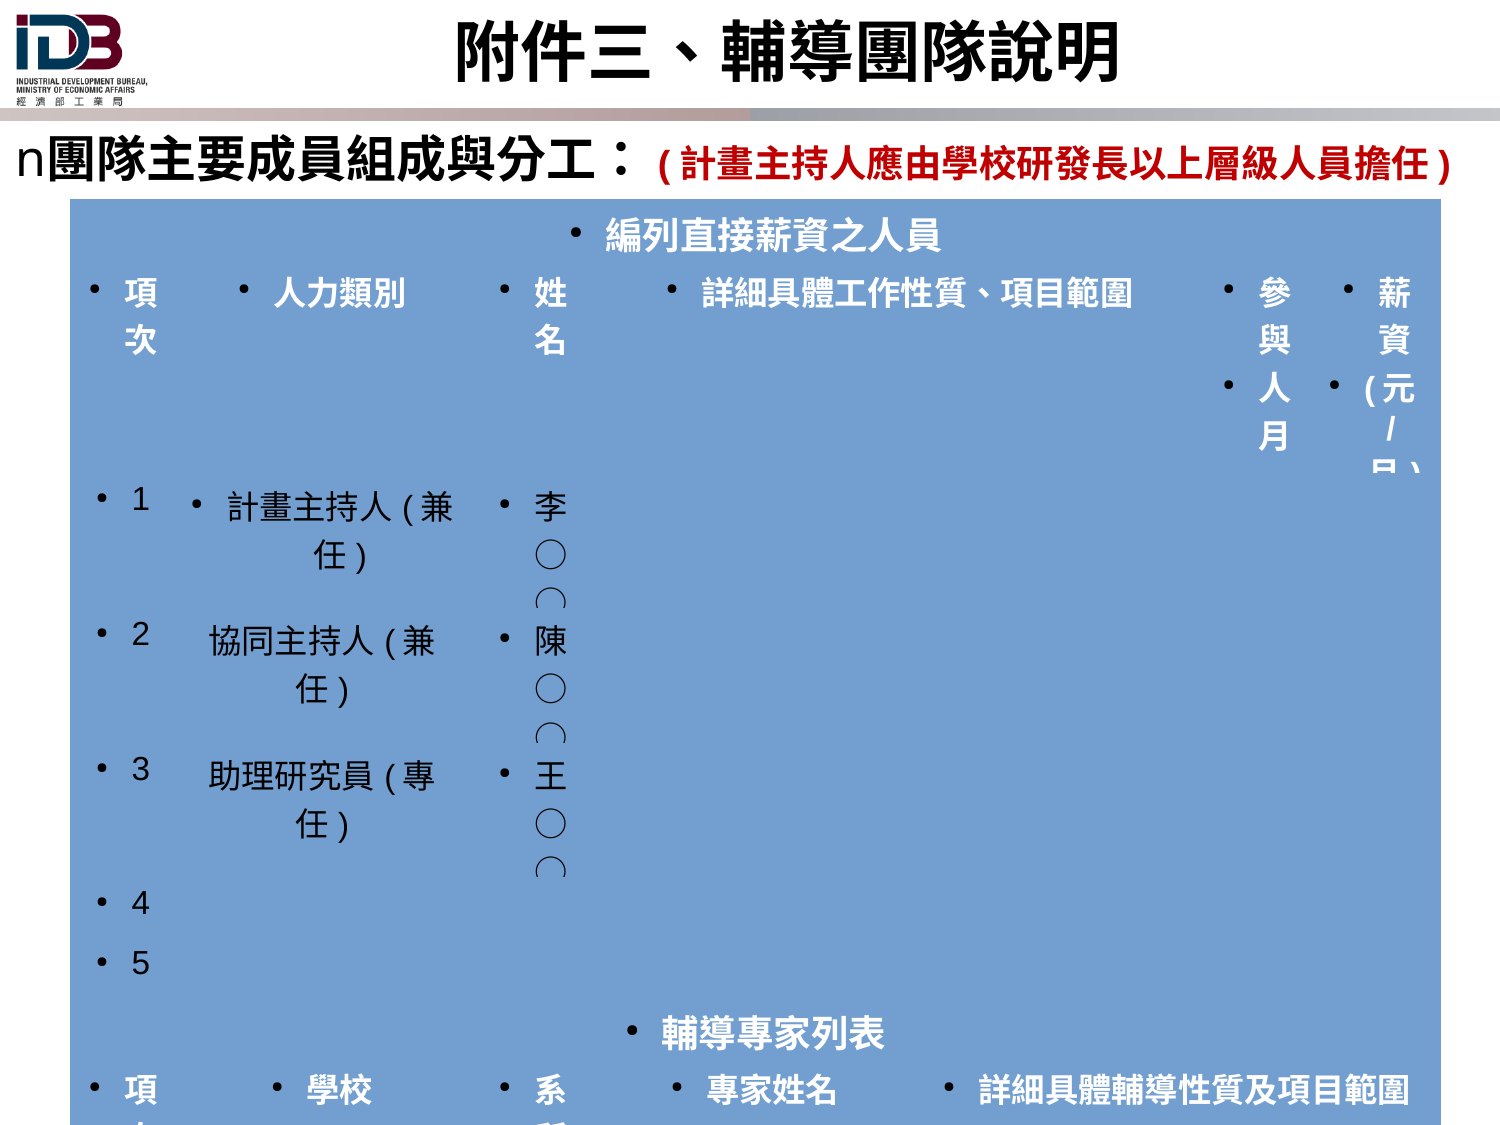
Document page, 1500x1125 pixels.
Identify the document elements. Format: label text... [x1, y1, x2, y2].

table_cell [598, 877, 1202, 937]
table_cell 1 [70, 473, 176, 608]
table_cell [598, 937, 1202, 997]
text_box 團隊主要成員組成與分工：(計畫主持人應由學校研發長以上層級人員擔任) [0, 117, 1500, 195]
table_cell [1313, 877, 1441, 937]
table_cell [176, 877, 469, 937]
table_header 編列直接薪資之人員 [70, 199, 1441, 259]
table_cell [1202, 473, 1313, 608]
table_cell 項次 [70, 259, 176, 473]
table_cell [598, 608, 1202, 743]
table_cell 姓名 [469, 259, 598, 473]
table_cell 項次 [70, 1057, 176, 1125]
table_cell 助理研究員(專任) [176, 743, 469, 877]
table_cell [176, 937, 469, 997]
table_cell 輔導專家列表 [70, 997, 1441, 1057]
table_cell 參與 人月 [1202, 259, 1313, 473]
table_cell [1313, 473, 1441, 608]
table_cell [1313, 608, 1441, 743]
table_cell 薪資 (元/月) [1313, 259, 1441, 473]
table_cell [1313, 743, 1441, 877]
table_cell 4 [70, 877, 176, 937]
table_cell [1202, 877, 1313, 937]
table_cell 學校 [176, 1057, 469, 1125]
table_cell [598, 473, 1202, 608]
table_cell 詳細具體工作性質、項目範圍 [598, 259, 1202, 473]
table_cell [1313, 937, 1441, 997]
table_cell 王○○ [469, 743, 598, 877]
table_cell 系所 [469, 1057, 598, 1125]
table_cell [1202, 937, 1313, 997]
table_cell 計畫主持人(兼任) [176, 473, 469, 608]
table_cell 詳細具體輔導性質及項目範圍 [913, 1057, 1441, 1125]
table_cell 人力類別 [176, 259, 469, 473]
table_cell [469, 937, 598, 997]
table_cell [1202, 743, 1313, 877]
text_box 附件三、輔導團隊說明 [0, 19, 1500, 97]
table_cell [1202, 608, 1313, 743]
table_cell 陳○○ [469, 608, 598, 743]
table_cell 專家姓名 [598, 1057, 913, 1125]
table_cell 3 [70, 743, 176, 877]
table_cell [469, 877, 598, 937]
table_cell 5 [70, 937, 176, 997]
table_cell [598, 743, 1202, 877]
table_cell 2 [70, 608, 176, 743]
table_cell 李○○ [469, 473, 598, 608]
table_cell 協同主持人(兼任) [176, 608, 469, 743]
